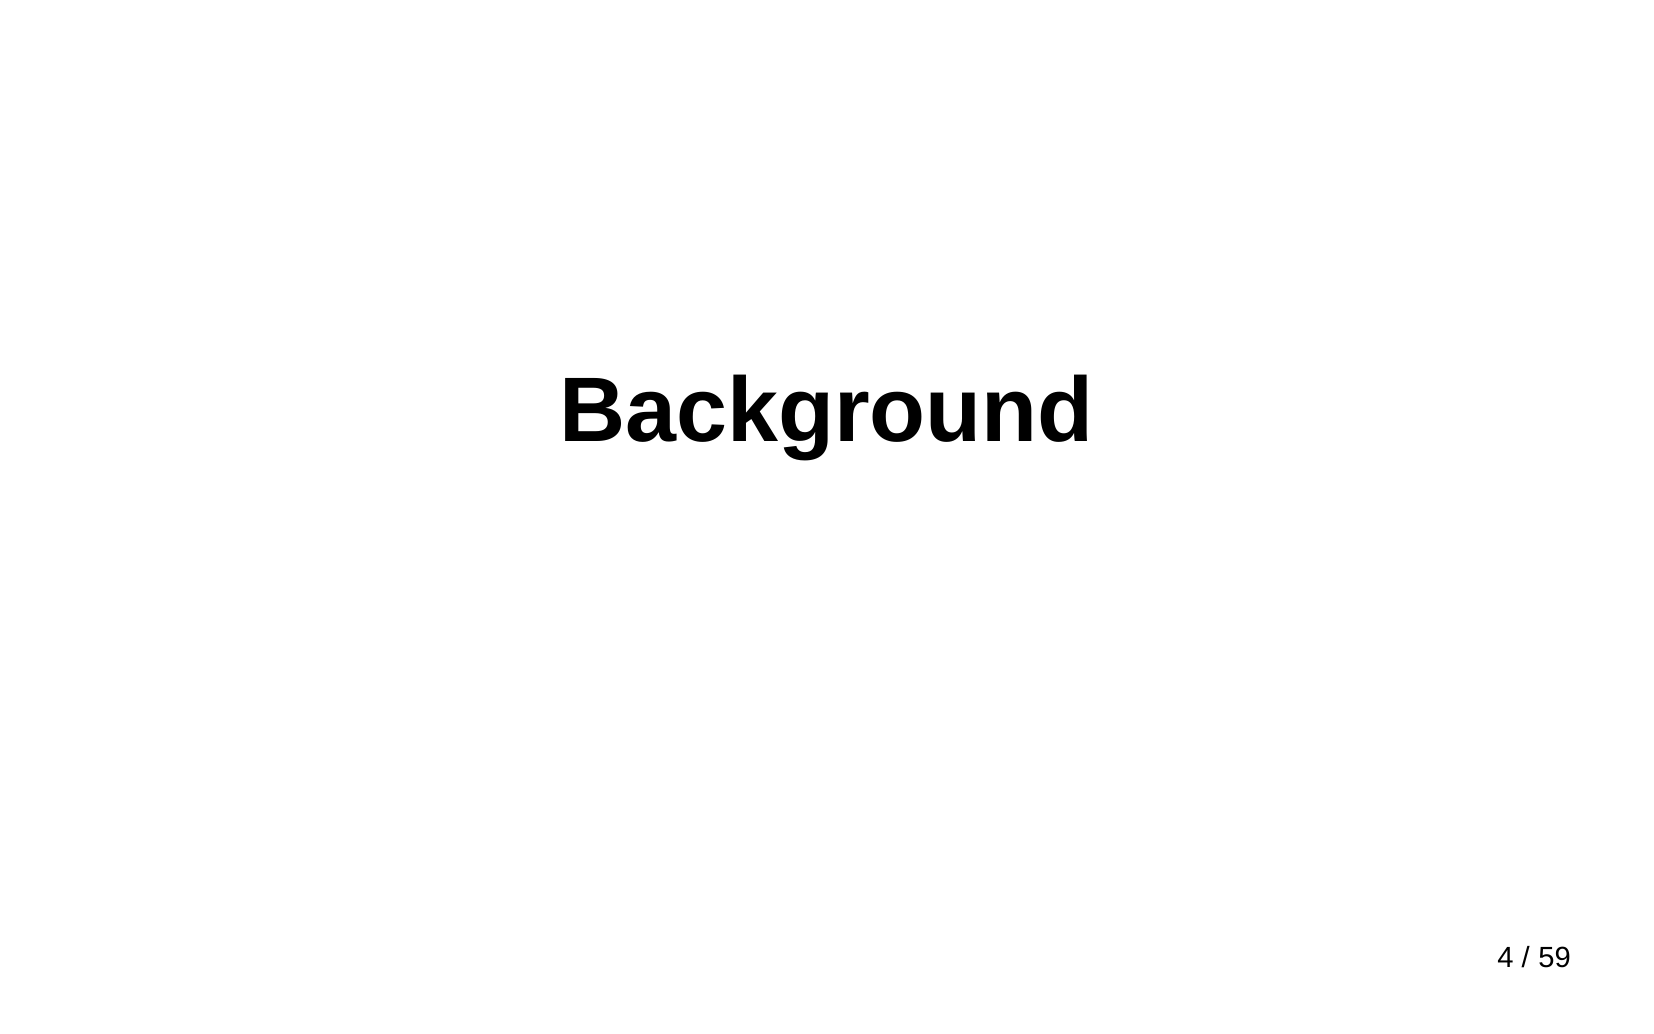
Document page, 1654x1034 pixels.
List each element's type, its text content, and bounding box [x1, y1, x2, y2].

title Background [82, 323, 1571, 497]
